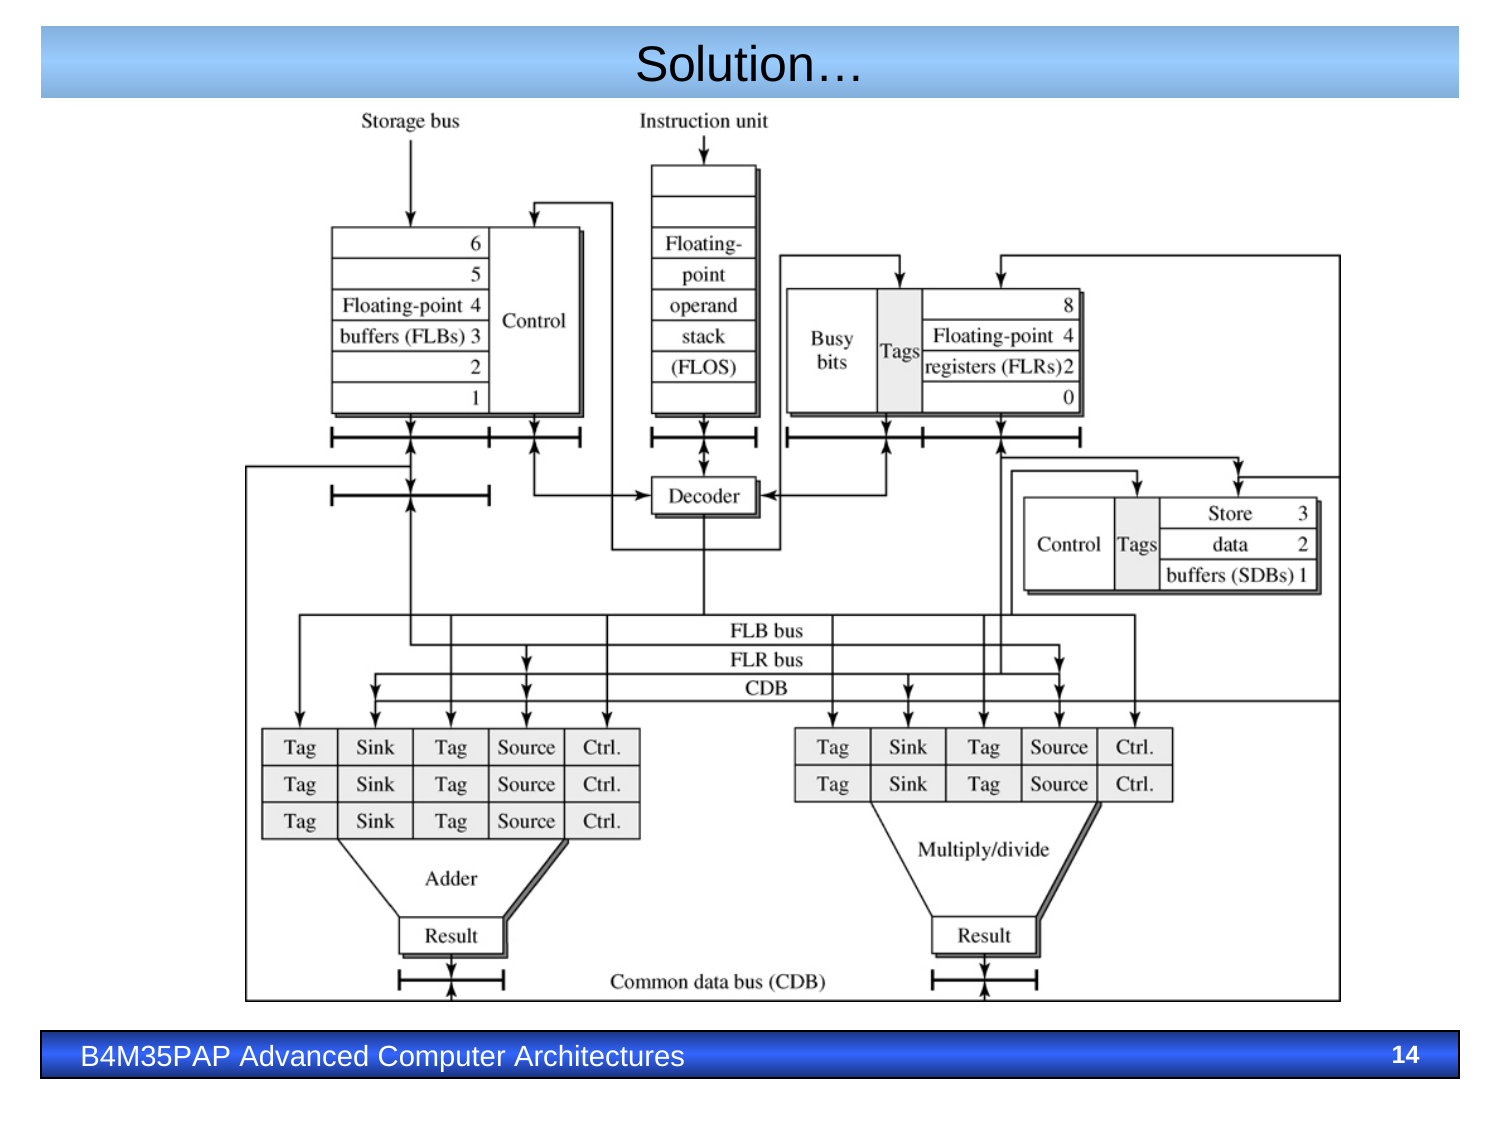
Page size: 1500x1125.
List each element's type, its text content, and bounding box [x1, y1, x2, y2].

picture [245, 109, 1341, 1002]
title Solution… [41, 26, 1459, 98]
